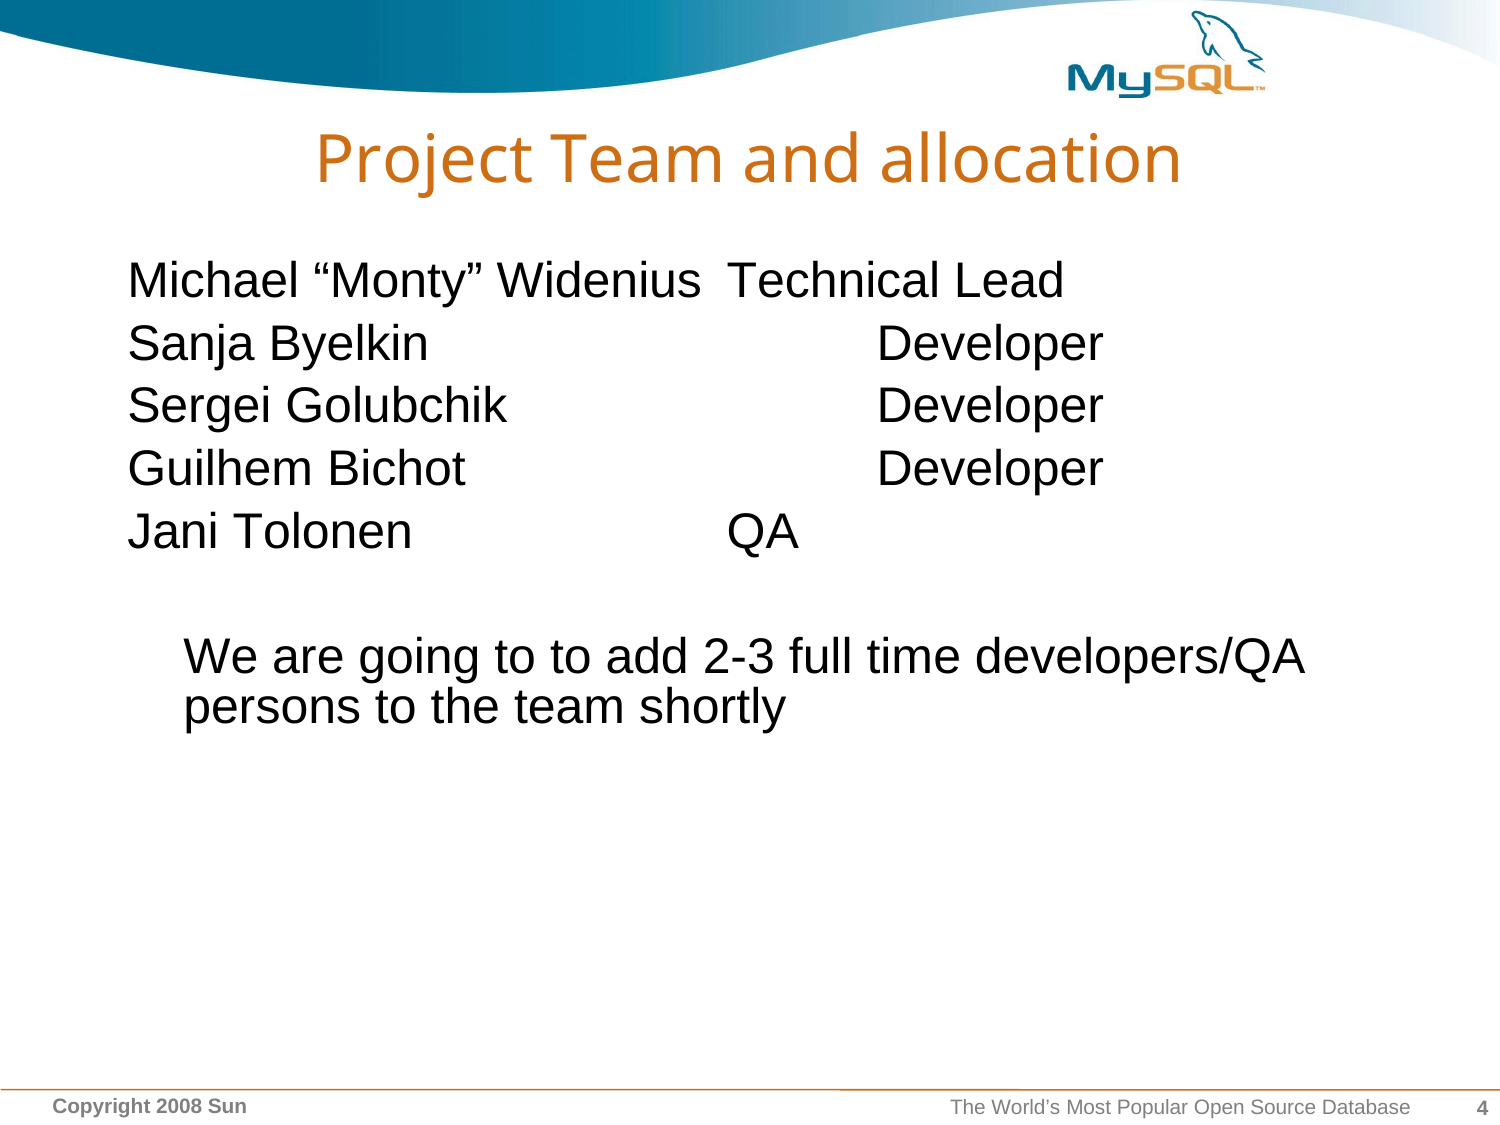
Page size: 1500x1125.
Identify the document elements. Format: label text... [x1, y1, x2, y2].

title Project Team and allocation [0, 87, 1500, 226]
picture [613, 0, 1500, 87]
picture [0, 31, 326, 87]
picture [1075, 71, 1085, 87]
picture [1098, 71, 1107, 87]
list Michael “Monty” Widenius Technical Lead Sanja Byelkin Developer Sergei Golubchik Developer Guilhem Bichot Developer Jani Tolonen QA We are going to to add 2-3 full time developers/QA persons to the team shortly [112, 249, 1450, 1113]
